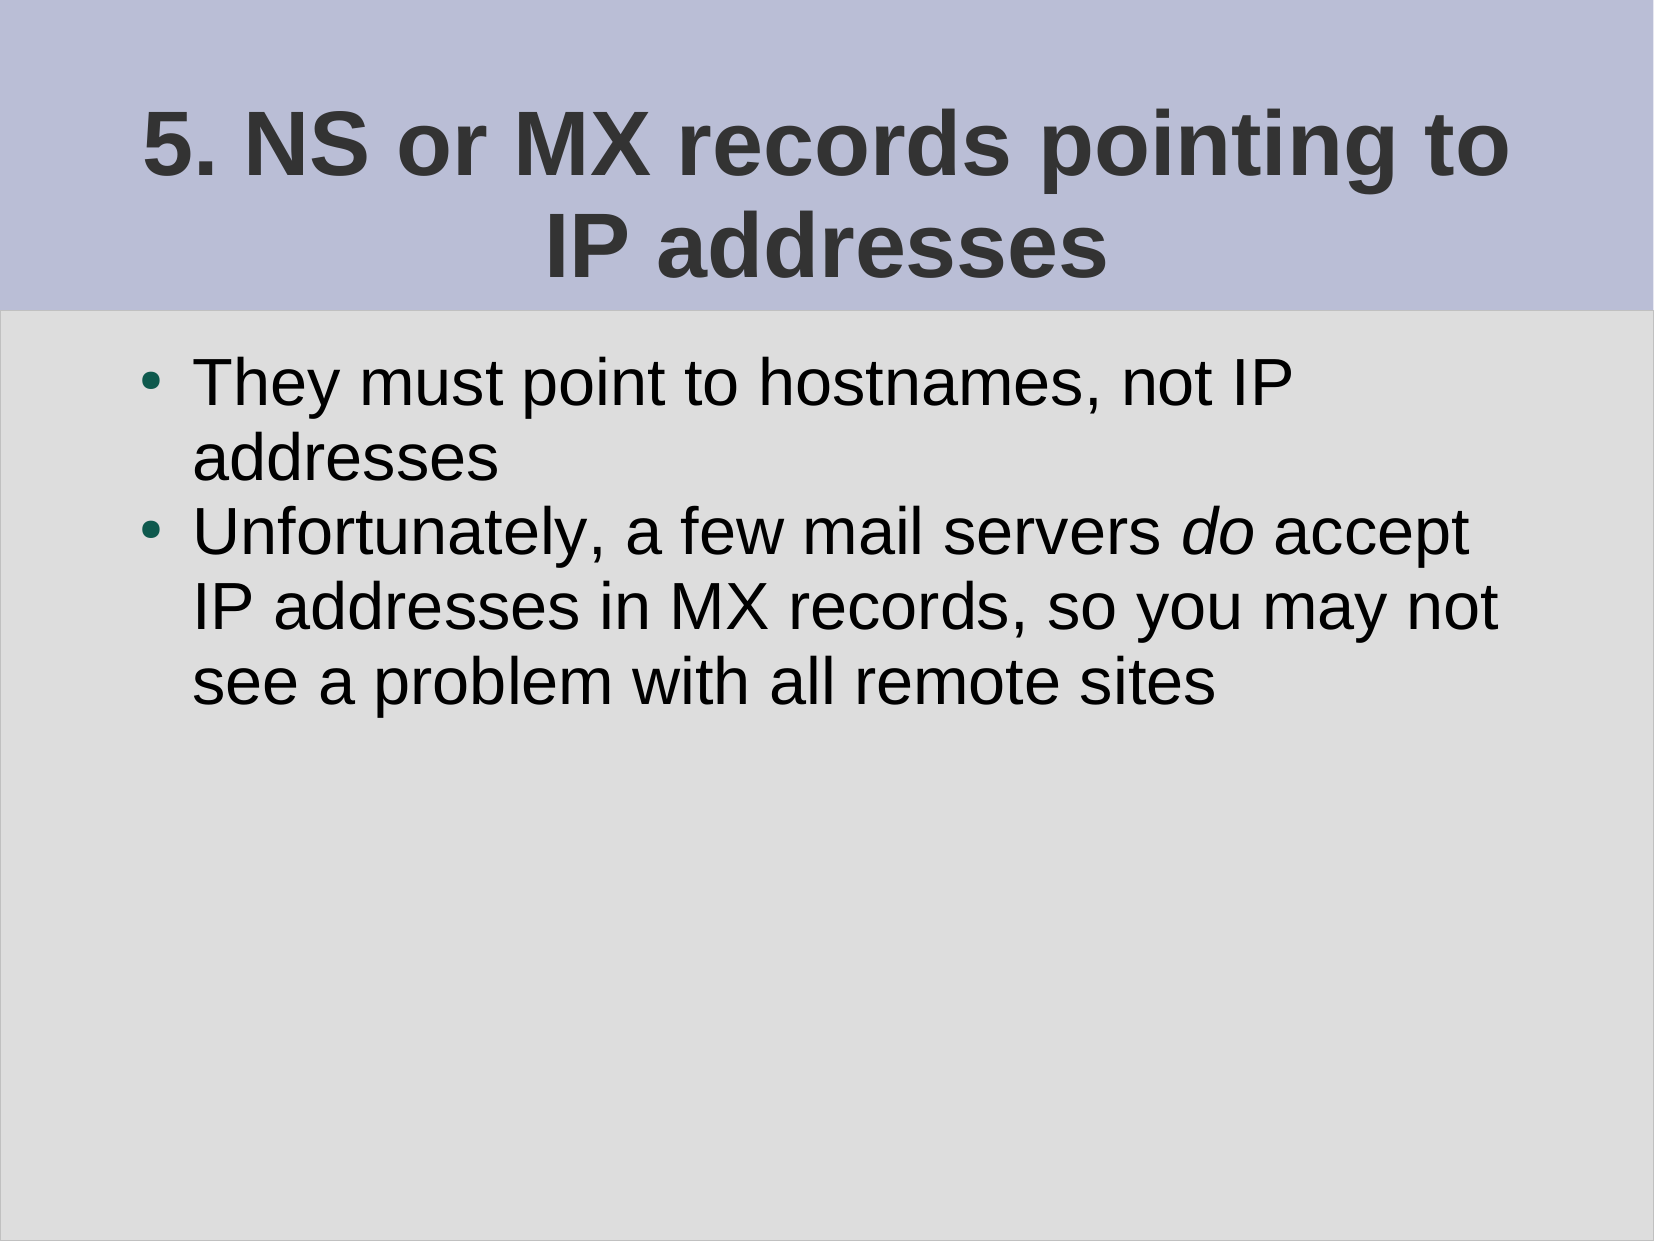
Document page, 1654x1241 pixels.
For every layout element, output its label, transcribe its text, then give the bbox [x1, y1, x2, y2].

title 5. NS or MX records pointing to IP addresses [121, 91, 1534, 299]
list They must point to hostnames, not IP addresses Unfortunately, a few mail servers do accept IP addresses in MX records, so you may not see a problem with all remote sites [121, 344, 1534, 1127]
